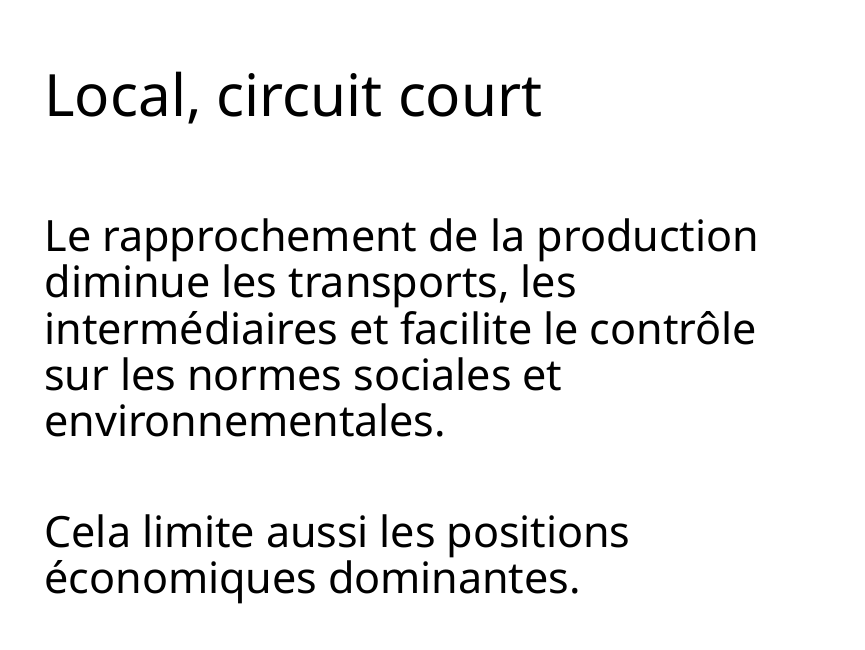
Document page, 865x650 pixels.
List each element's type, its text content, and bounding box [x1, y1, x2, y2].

title Local, circuit court [29, 34, 827, 161]
subtitle Le rapprochement de la production diminue les transports, les intermédiaires et facilite le contrôle sur les normes sociales et environnementales. Cela limite aussi les positions économiques dominantes. [29, 206, 827, 621]
